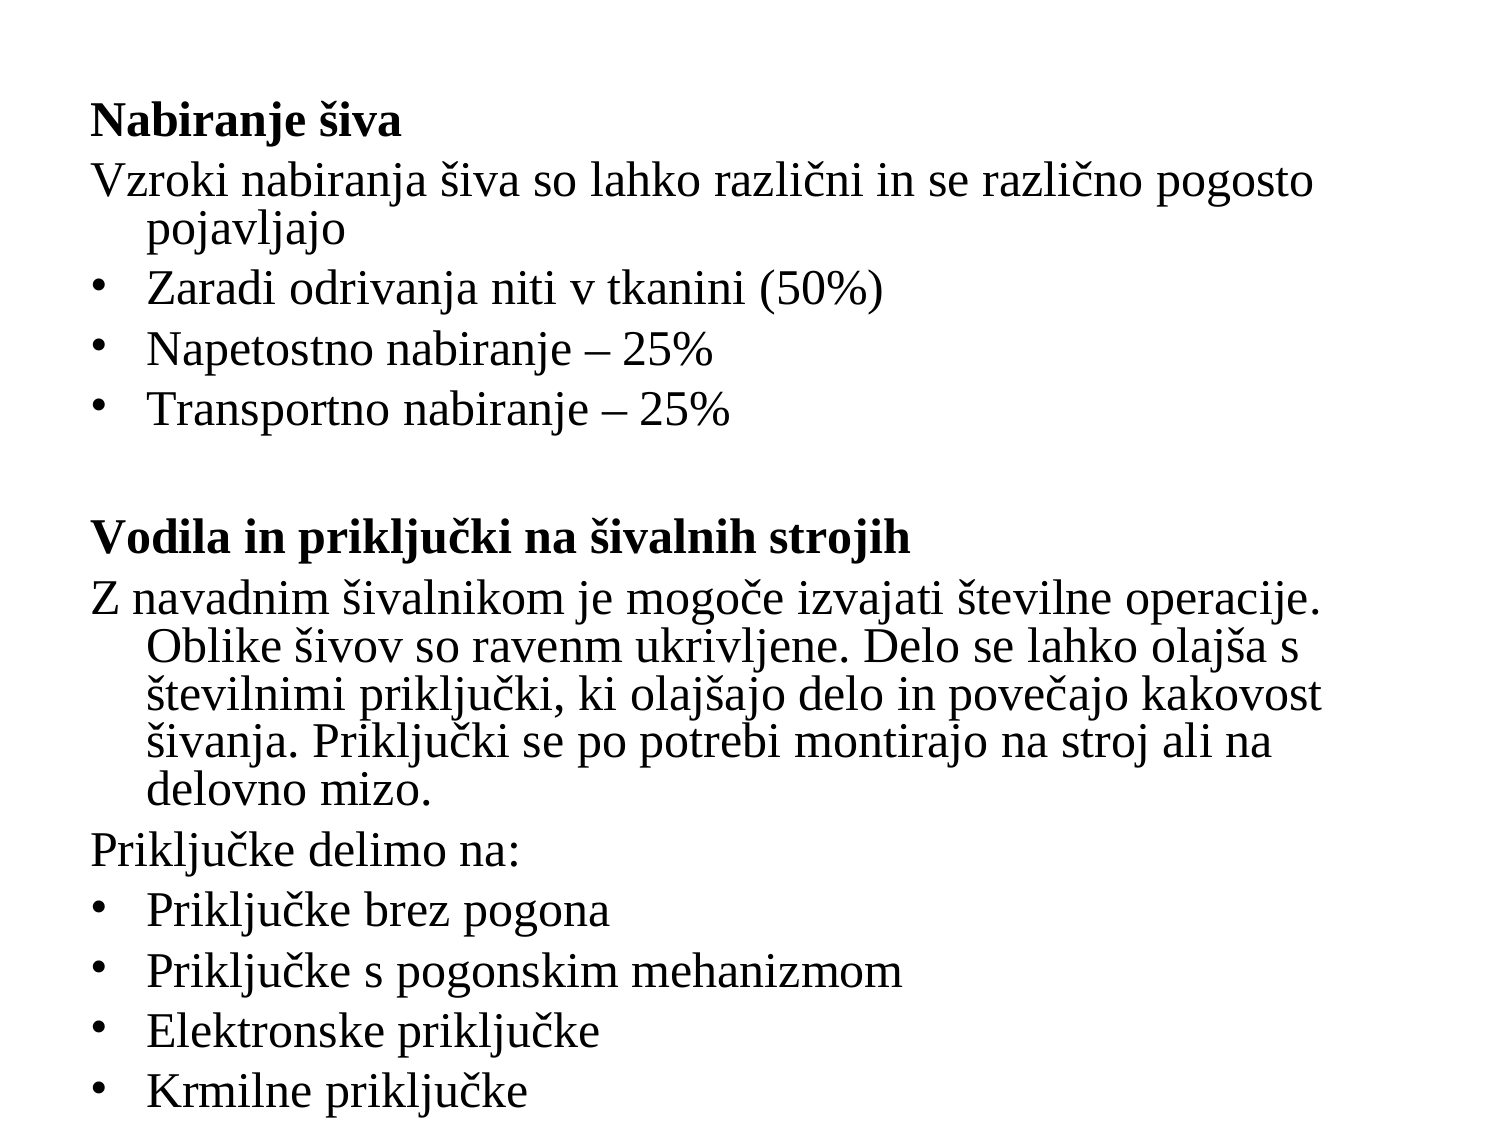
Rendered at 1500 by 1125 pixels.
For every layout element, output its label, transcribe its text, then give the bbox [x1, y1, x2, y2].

list Nabiranje šiva Vzroki nabiranja šiva so lahko različni in se različno pogosto pojavljajo Zaradi odrivanja niti v tkanini (50%) Napetostno nabiranje – 25% Transportno nabiranje – 25% Vodila in priključki na šivalnih strojih Z navadnim šivalnikom je mogoče izvajati številne operacije. Oblike šivov so ravenm ukrivljene. Delo se lahko olajša s številnimi priključki, ki olajšajo delo in povečajo kakovost šivanja. Priključki se po potrebi montirajo na stroj ali na delovno mizo. Priključke delimo na: Priključke brez pogona Priključke s pogonskim mehanizmom Elektronske priključke Krmilne priključke [75, 90, 1426, 1125]
